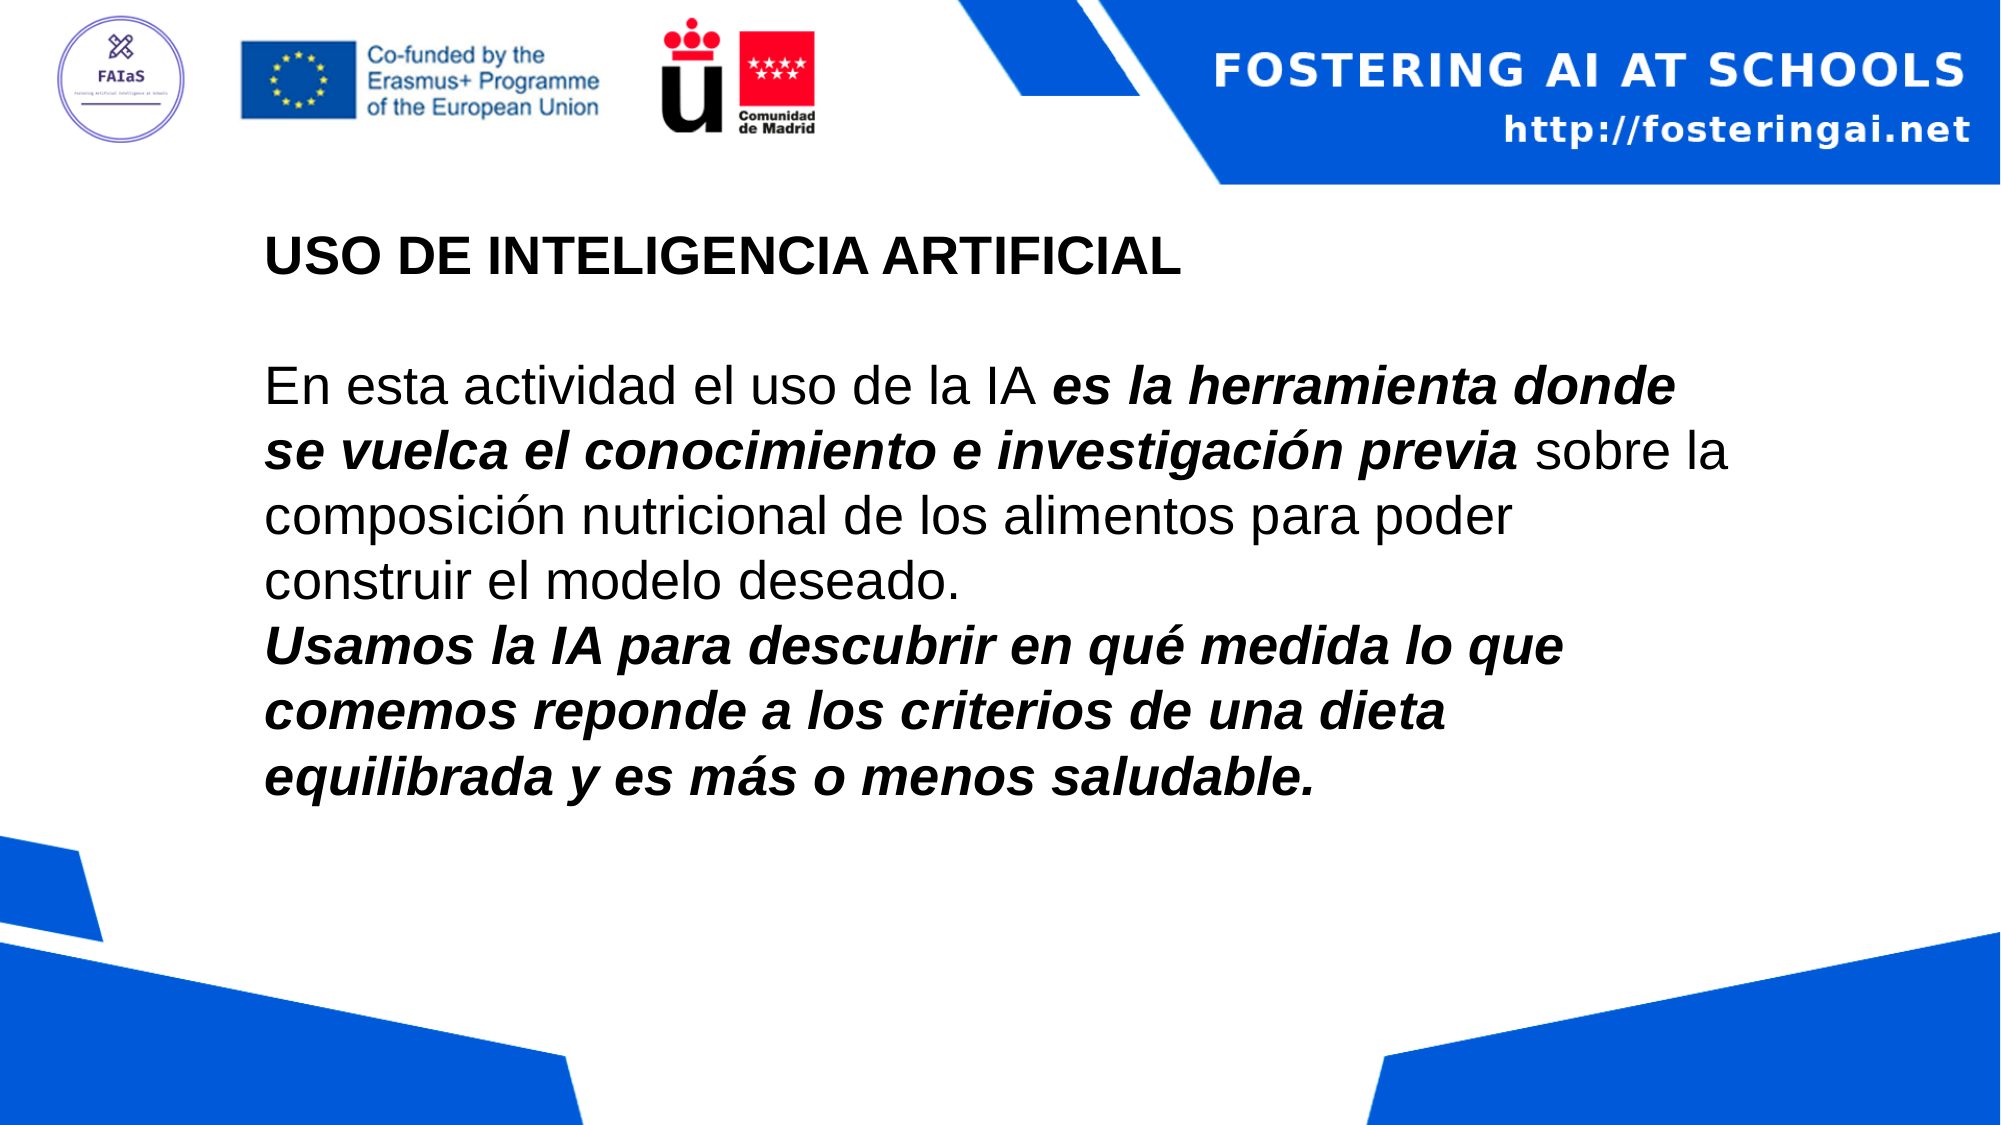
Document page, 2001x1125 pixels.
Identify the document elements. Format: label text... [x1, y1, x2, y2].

picture [0, 0, 2001, 1125]
subtitle USO DE INTELIGENCIA ARTIFICIAL En esta actividad el uso de la IA es la herramienta donde se vuelca el conocimiento e investigación previa sobre la composición nutricional de los alimentos para poder construir el modelo deseado. Usamos la IA para descubrir en qué medida lo que comemos reponde a los criterios de una dieta equilibrada y es más o menos saludable. [249, 212, 1750, 885]
